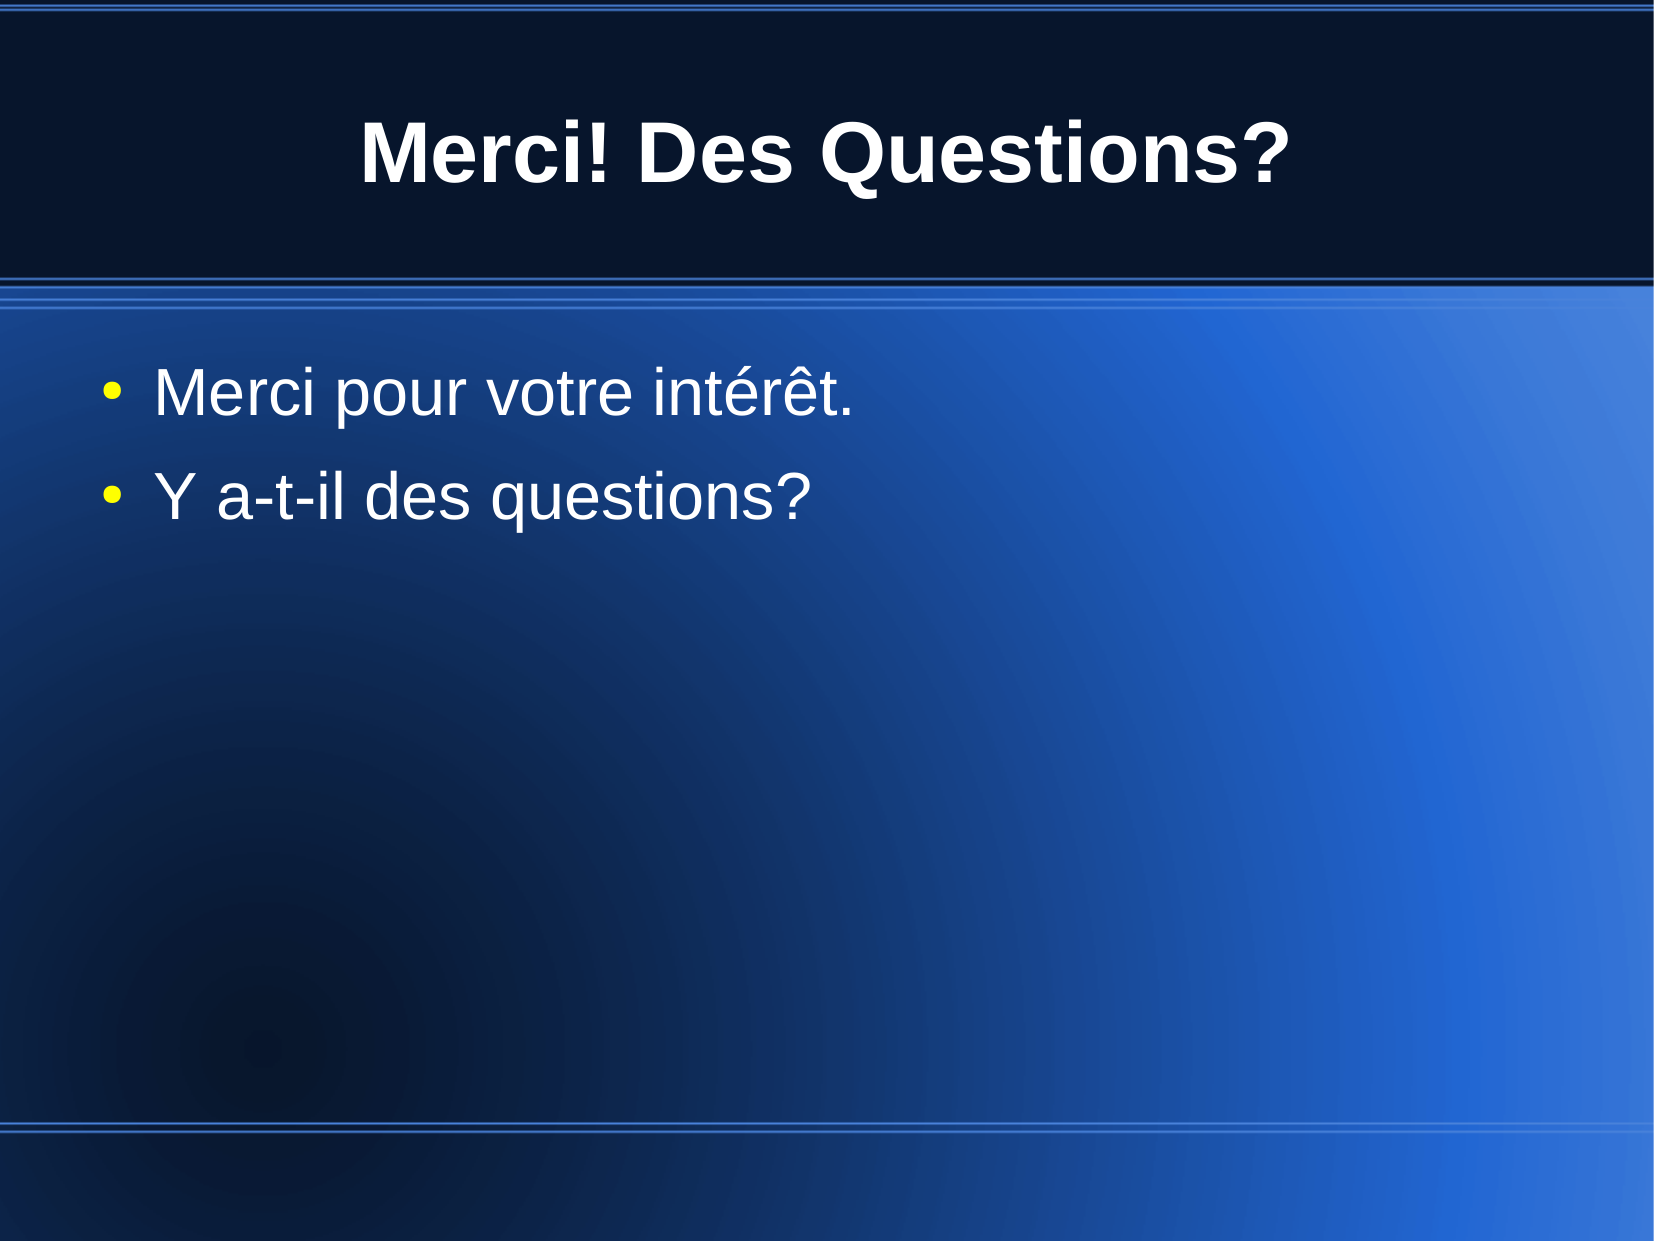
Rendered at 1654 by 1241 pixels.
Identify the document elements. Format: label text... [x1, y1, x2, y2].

title Merci! Des Questions? [82, 49, 1571, 257]
picture [0, 0, 1654, 1241]
list Merci pour votre intérêt. Y a-t-il des questions? [82, 355, 1571, 1058]
